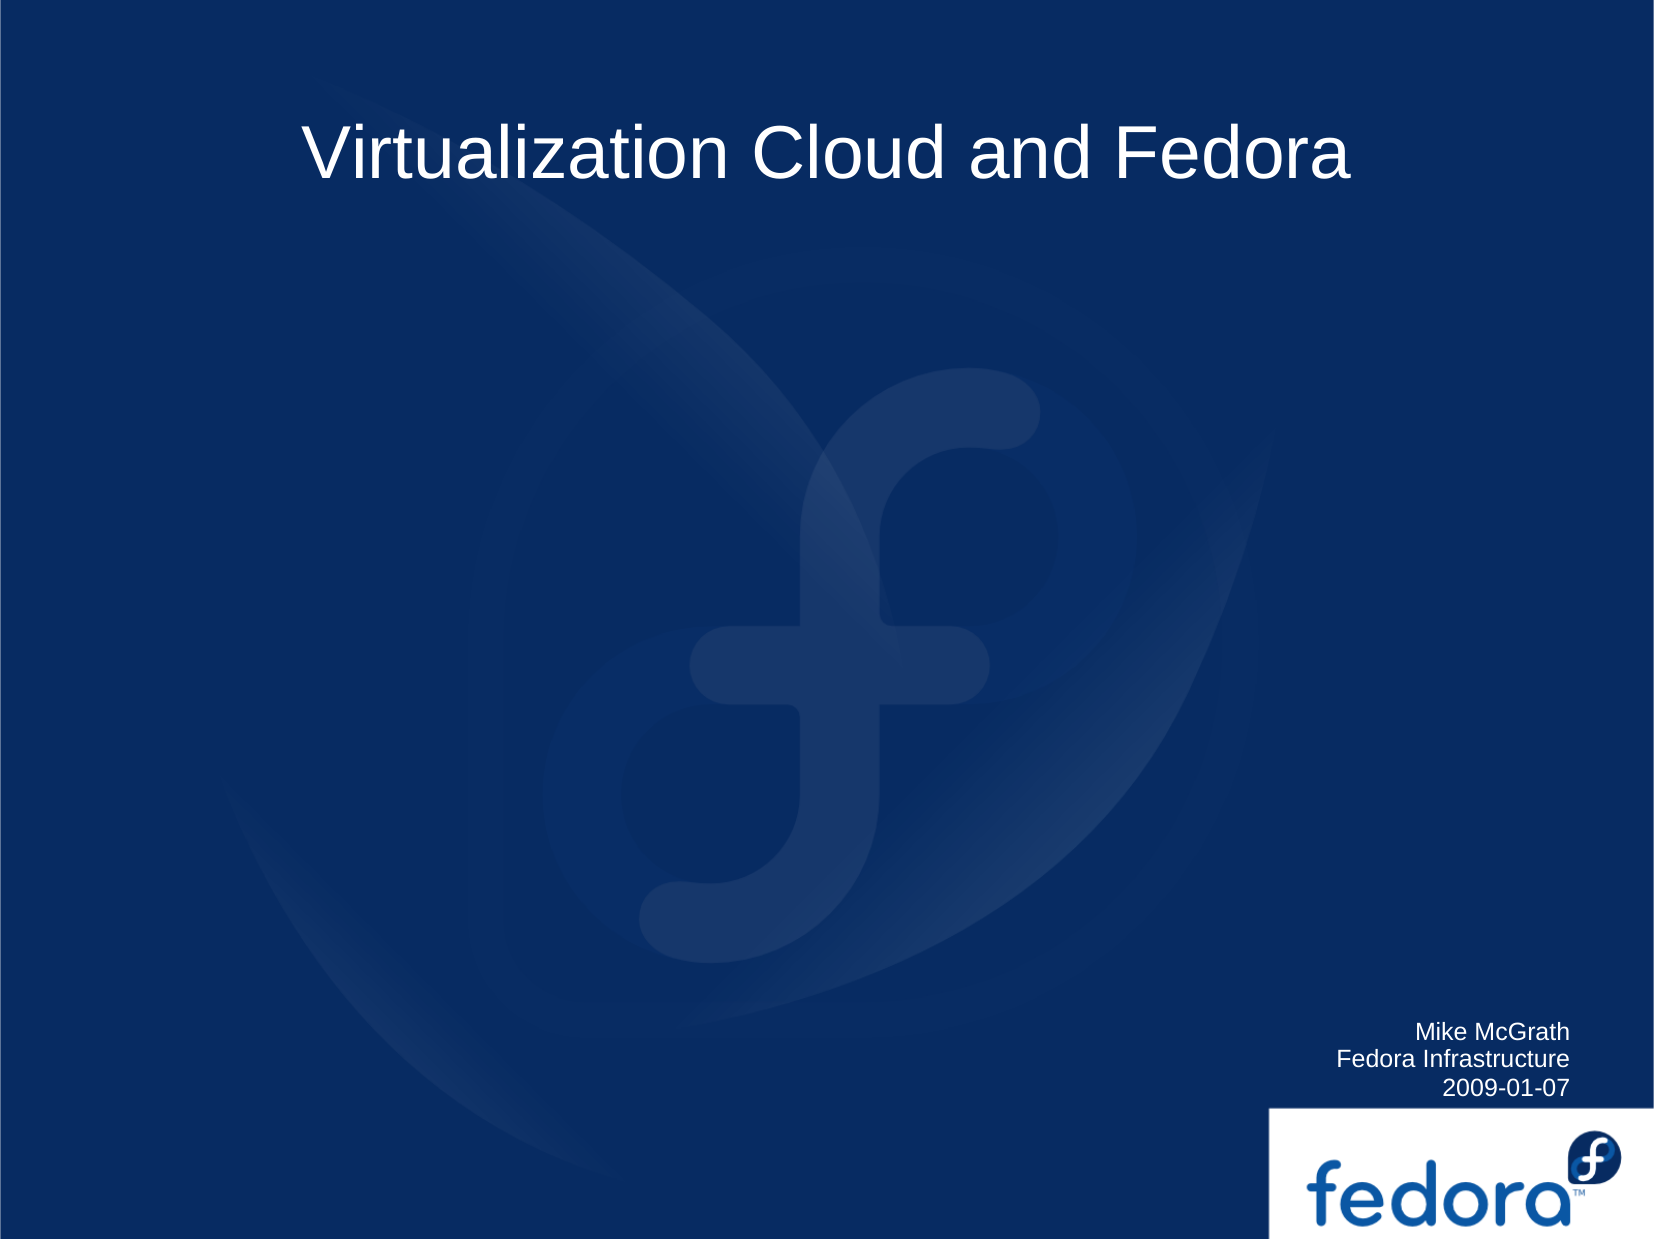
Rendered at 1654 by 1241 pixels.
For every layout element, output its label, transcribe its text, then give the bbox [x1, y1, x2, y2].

picture [0, 0, 1654, 1239]
subtitle Mike McGrath Fedora Infrastructure 2009-01-07 [82, 1003, 1571, 1102]
title Virtualization Cloud and Fedora [82, 56, 1571, 250]
